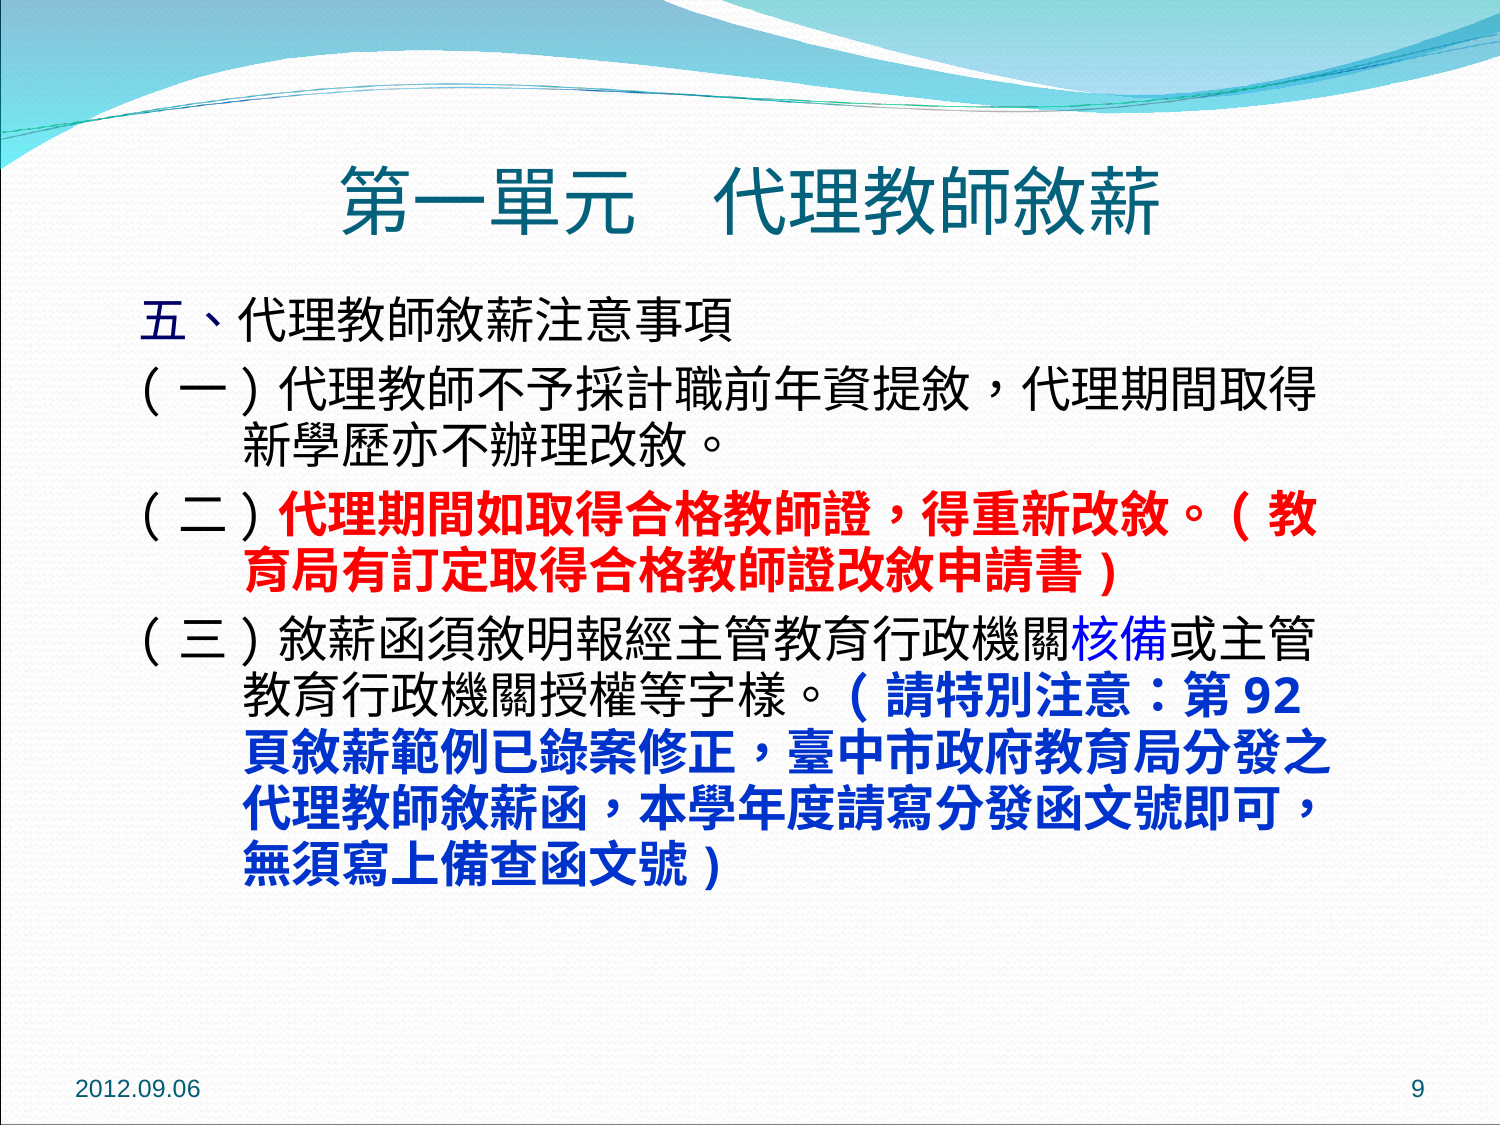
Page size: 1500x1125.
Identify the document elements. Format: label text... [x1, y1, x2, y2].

text_box 2012.09.06 [74, 1042, 426, 1103]
list 五、代理教師敘薪注意事項 (一)代理教師不予採計職前年資提敘，代理期間取得新學歷亦不辦理改敘。 (二)代理期間如取得合格教師證，得重新改敘。(教育局有訂定取得合格教師證改敘申請書) (三)敘薪函須敘明報經主管教育行政機關核備或主管教育行政機關授權等字樣。(請特別注意：第92頁敘薪範例已錄案修正，臺中市政府教育局分發之代理教師敘薪函，本學年度請寫分發函文號即可，無須寫上備查函文號) [123, 285, 1365, 915]
picture [0, 0, 1500, 1125]
title 第一單元 代理教師敘薪 [75, 105, 1426, 245]
text_box <number> [1299, 1042, 1426, 1103]
